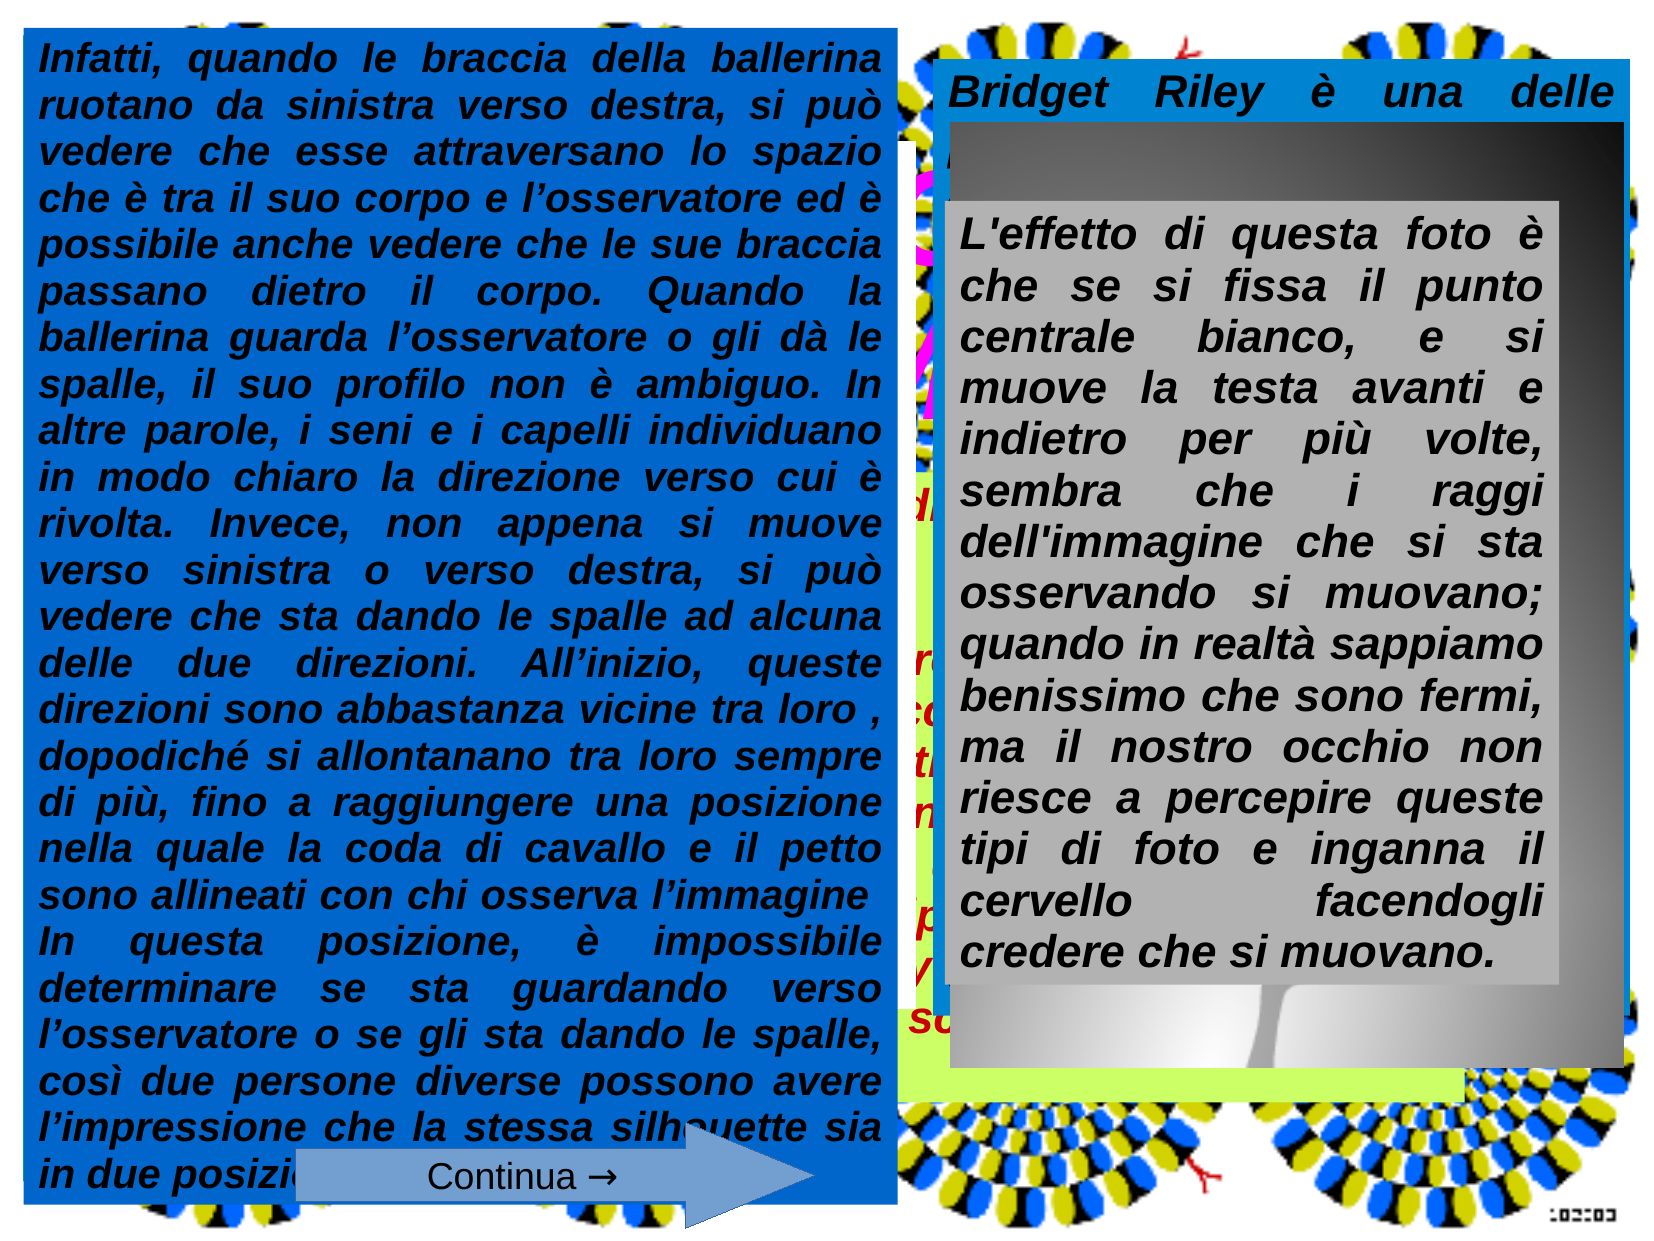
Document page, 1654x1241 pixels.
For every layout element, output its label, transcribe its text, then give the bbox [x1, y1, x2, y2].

text_box Infatti, quando le braccia della ballerina ruotano da sinistra verso destra, si può vedere che esse attraversano lo spazio che è tra il suo corpo e l’osservatore ed è possibile anche vedere che le sue braccia passano dietro il corpo. Quando la ballerina guarda l’osservatore o gli dà le spalle, il suo profilo non è ambiguo. In altre parole, i seni e i capelli individuano in modo chiaro la direzione verso cui è rivolta. Invece, non appena si muove verso sinistra o verso destra, si può vedere che sta dando le spalle ad alcuna delle due direzioni. All’inizio, queste direzioni sono abbastanza vicine tra loro , dopodiché si allontanano tra loro sempre di più, fino a raggiungere una posizione nella quale la coda di cavallo e il petto sono allineati con chi osserva l’immagine In questa posizione, è impossibile determinare se sta guardando verso l’osservatore o se gli sta dando le spalle, così due persone diverse possono avere l’impressione che la stessa silhouette sia in due posizioni diverse. [23, 27, 898, 1205]
text_box Continua → [295, 1122, 816, 1229]
text_box L'effetto di questa foto è che se si fissa il punto centrale bianco, e si muove la testa avanti e indietro per più volte, sembra che i raggi dell'immagine che si sta osservando si muovano; quando in realtà sappiamo benissimo che sono fermi, ma il nostro occhio non riesce a percepire queste tipi di foto e inganna il cervello facendogli credere che si muovano. [944, 200, 1560, 985]
text_box L’op-art sfrutta accostamenti di forme e colori per ingannare occhio e cervello e dare vita a immagini davvero spettacolari e ipnotiche. Per realizzare opere di questo tipo occorre conoscere con precisione la fisiologia dell’occhio e i meccanismi cerebrali che regolano la visione: molti artisti che ci cimentano in questo campo sono ricercatori e neuroscienziati, come lo stesso Akiyoshi Kitaoka, autore di questa straordinaria illusione e professore presso il dipartimento di psicologia della Ritsumeikan University di Kyoto. Ma anche la Natura crea le sue illusioni ottiche... per scoprirne una vecchia di oltre 2000 anni clicca qui. [898, 472, 1465, 1103]
title ILLUSIONI OTTICHE DI MOVIMENTO [916, 141, 933, 449]
picture [0, 0, 1654, 1241]
text_box Bridget Riley è una delle principali esponenti dell’op-art, abilissima nello sfruttare artisticamente i micromovimenti dell’occhio. Secondo Susana Martinez-Conde, ricercatrice presso il Barrow Neurological Institue, l’illusione potrebbe essere spiegata anche dal fenomeno di accomodamento dell’occhio, cioè la capacità di mettere a fuoco un oggetto osservato. Le variazioni di accomodamento potrebbero essere una concausa dell’effetto di movimento generato da queste immagini. [933, 59, 1630, 1016]
